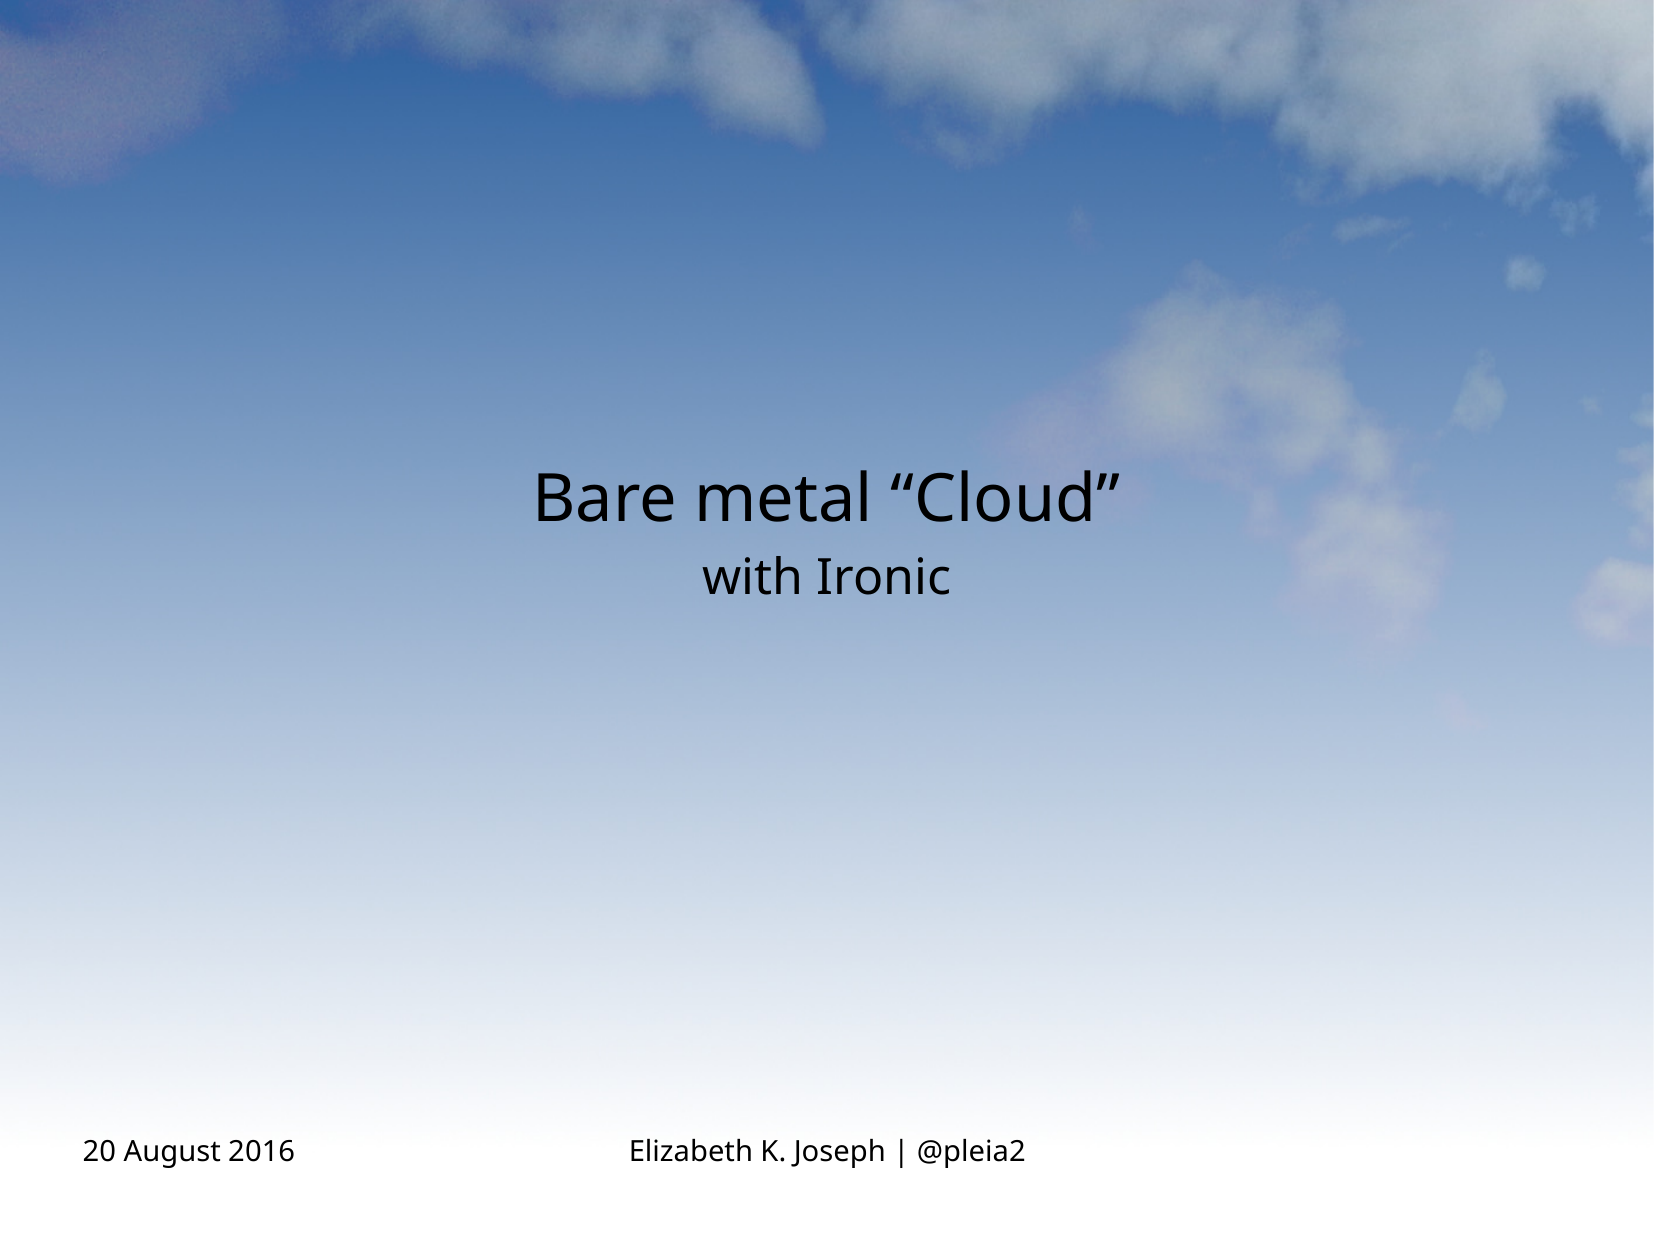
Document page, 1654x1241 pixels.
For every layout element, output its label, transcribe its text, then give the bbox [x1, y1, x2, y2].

picture [0, 0, 1654, 1241]
subtitle Bare metal “Cloud” with Ironic [82, 49, 1571, 1010]
